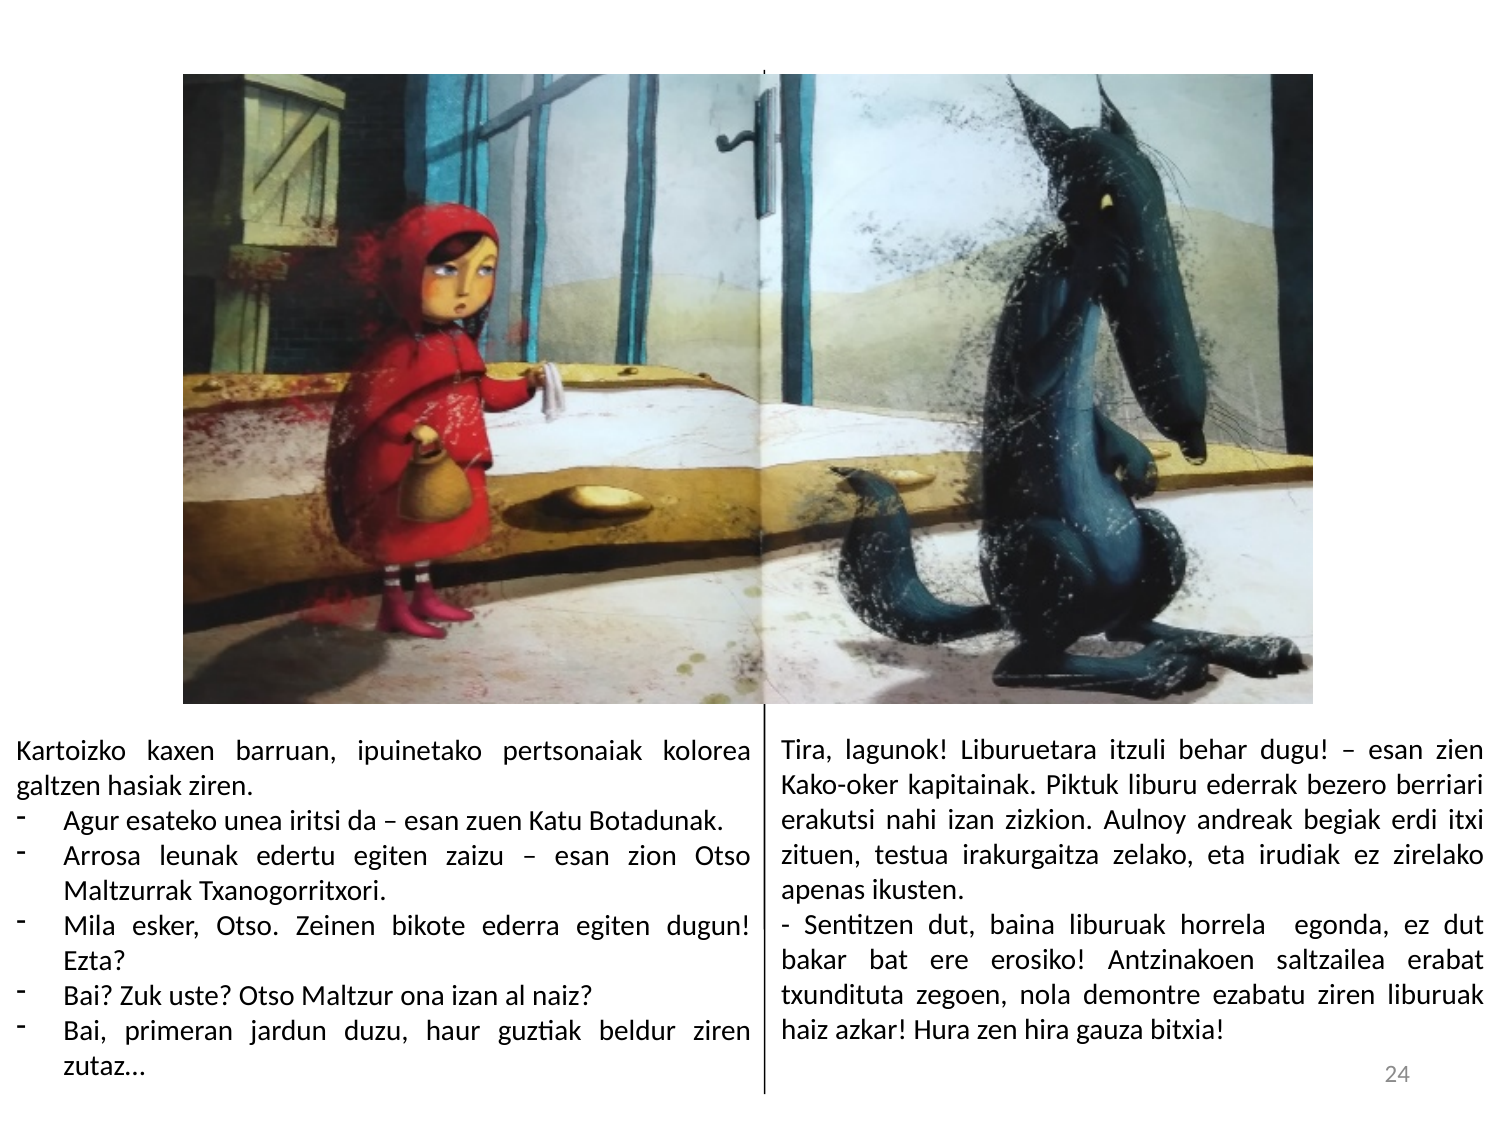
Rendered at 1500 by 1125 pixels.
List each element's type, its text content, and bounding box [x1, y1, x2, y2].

picture [183, 74, 1313, 704]
slide_number <numéro> [1074, 1053, 1425, 1103]
text_box Kartoizko kaxen barruan, ipuinetako pertsonaiak kolorea galtzen hasiak ziren. Agur esateko unea iritsi da – esan zuen Katu Botadunak. Arrosa leunak edertu egiten zaizu – esan zion Otso Maltzurrak Txanogorritxori. Mila esker, Otso. Zeinen bikote ederra egiten dugun! Ezta? Bai? Zuk uste? Otso Maltzur ona izan al naiz? Bai, primeran jardun duzu, haur guztiak beldur ziren zutaz… [1, 724, 767, 1089]
text_box Tira, lagunok! Liburuetara itzuli behar dugu! – esan zien Kako-oker kapitainak. Piktuk liburu ederrak bezero berriari erakutsi nahi izan zizkion. Aulnoy andreak begiak erdi itxi zituen, testua irakurgaitza zelako, eta irudiak ez zirelako apenas ikusten. - Sentitzen dut, baina liburuak horrela egonda, ez dut bakar bat ere erosiko! Antzinakoen saltzailea erabat txundituta zegoen, nola demontre ezabatu ziren liburuak haiz azkar! Hura zen hira gauza bitxia! [766, 723, 1500, 1053]
